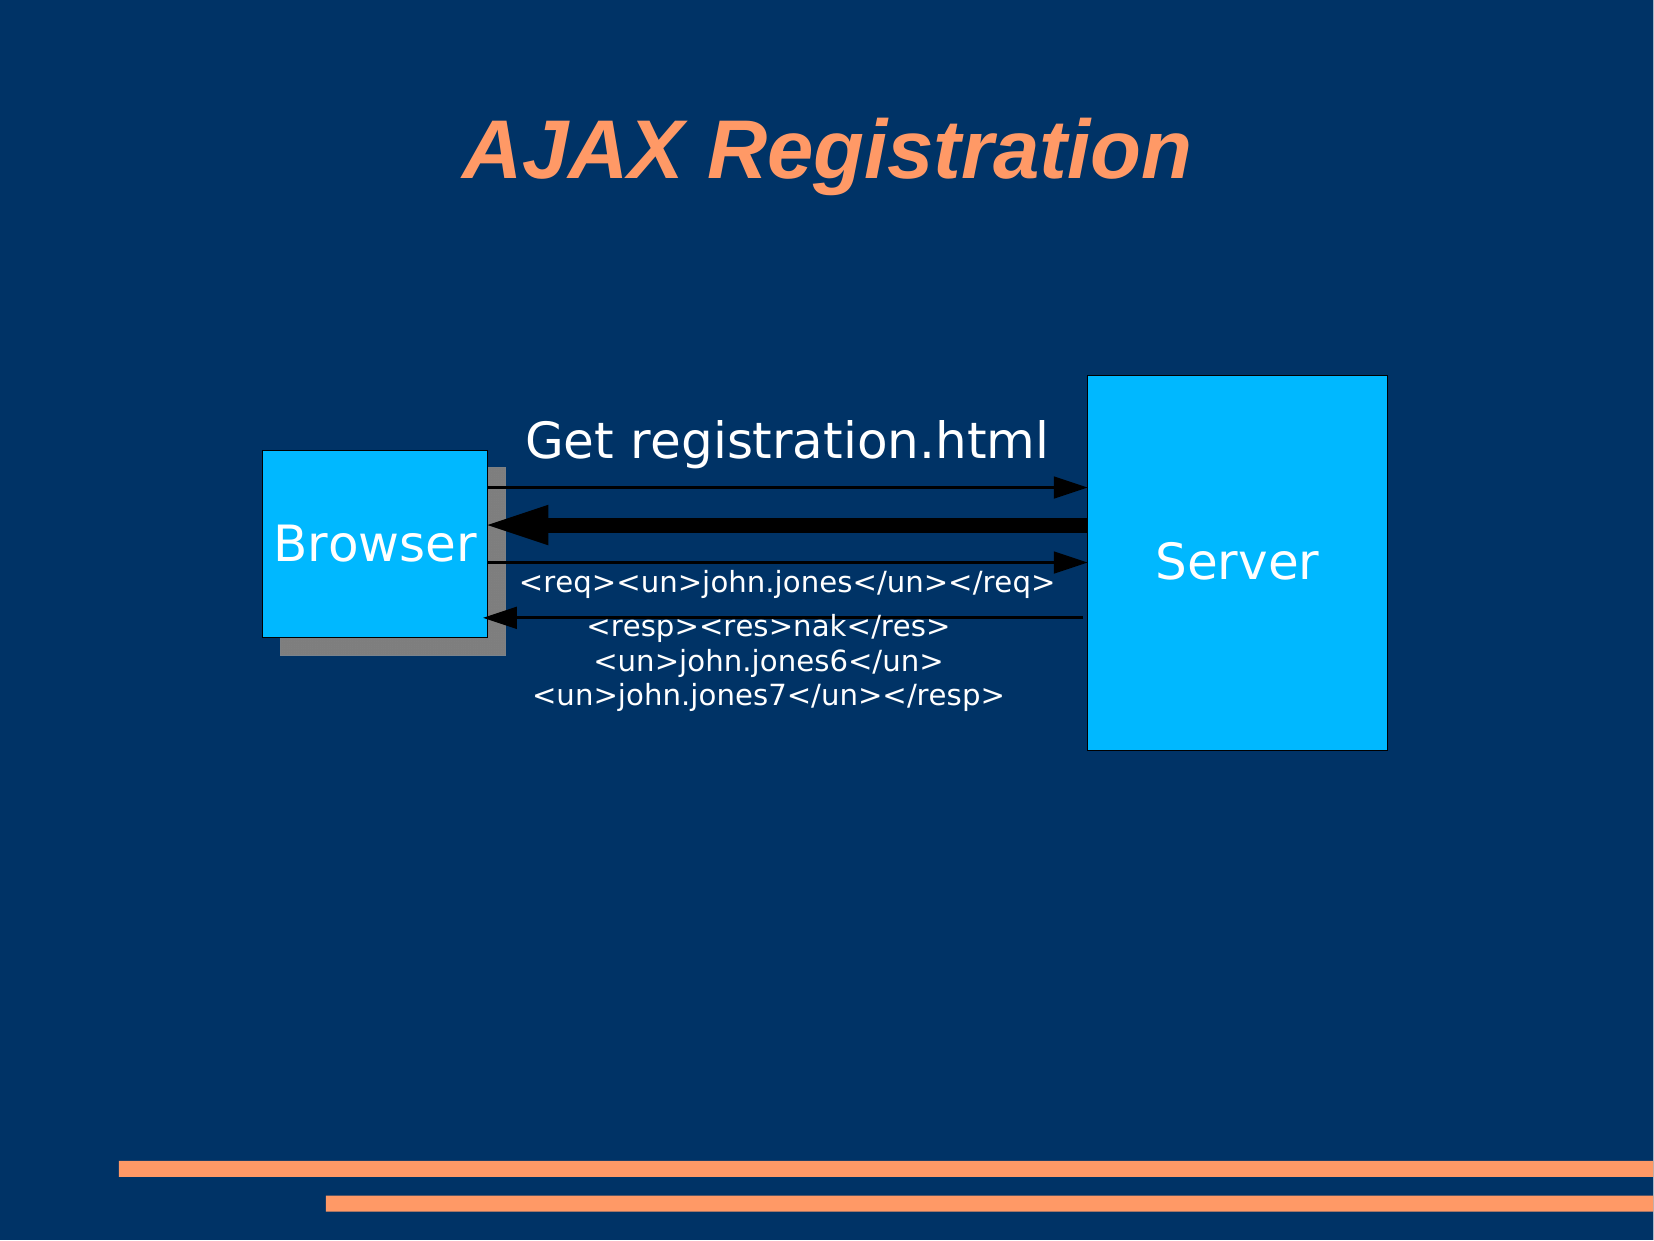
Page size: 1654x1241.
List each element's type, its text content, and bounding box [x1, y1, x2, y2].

text_box Get registration.html [525, 412, 1051, 471]
text_box Server [1087, 375, 1388, 751]
text_box <req><un>john.jones</un></req> [487, 565, 1088, 601]
text_box <resp><res>nak</res> <un>john.jones6</un> <un>john.jones7</un></resp> [450, 609, 1088, 713]
text_box Browser [262, 450, 488, 638]
title AJAX Registration [121, 46, 1534, 254]
